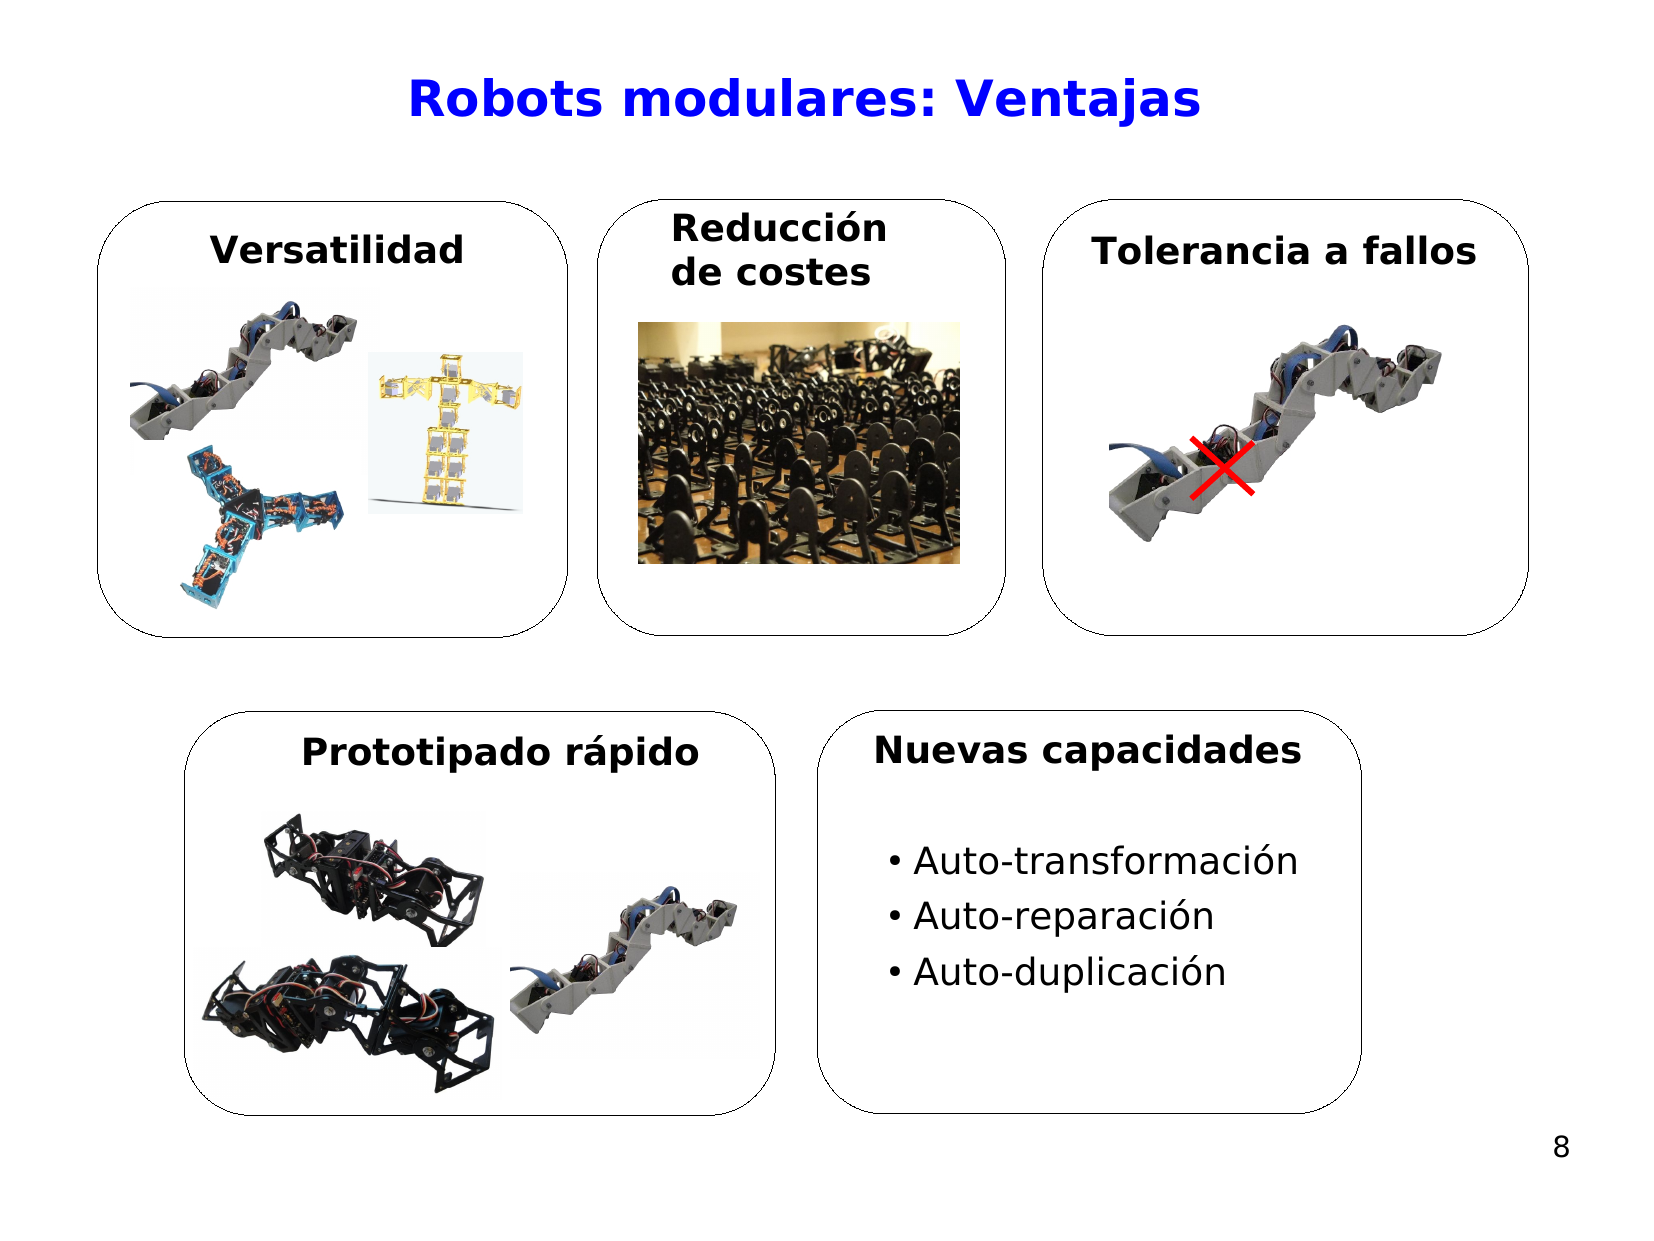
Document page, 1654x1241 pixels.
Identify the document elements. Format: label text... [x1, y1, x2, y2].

text_box Prototipado rápido [286, 722, 729, 782]
text_box Reducción de costes [655, 199, 960, 302]
picture [510, 872, 760, 1059]
text_box Nuevas capacidades [858, 721, 1322, 780]
text_box Versatilidad [194, 221, 499, 280]
picture [638, 322, 960, 564]
picture [130, 287, 523, 610]
picture [1109, 304, 1475, 579]
text_box Robots modulares: Ventajas [392, 62, 1218, 136]
picture [193, 811, 502, 1100]
text_box Tolerancia a fallos [1076, 222, 1520, 282]
text_box Auto-transformación Auto-reparación Auto-duplicación [873, 832, 1331, 1002]
